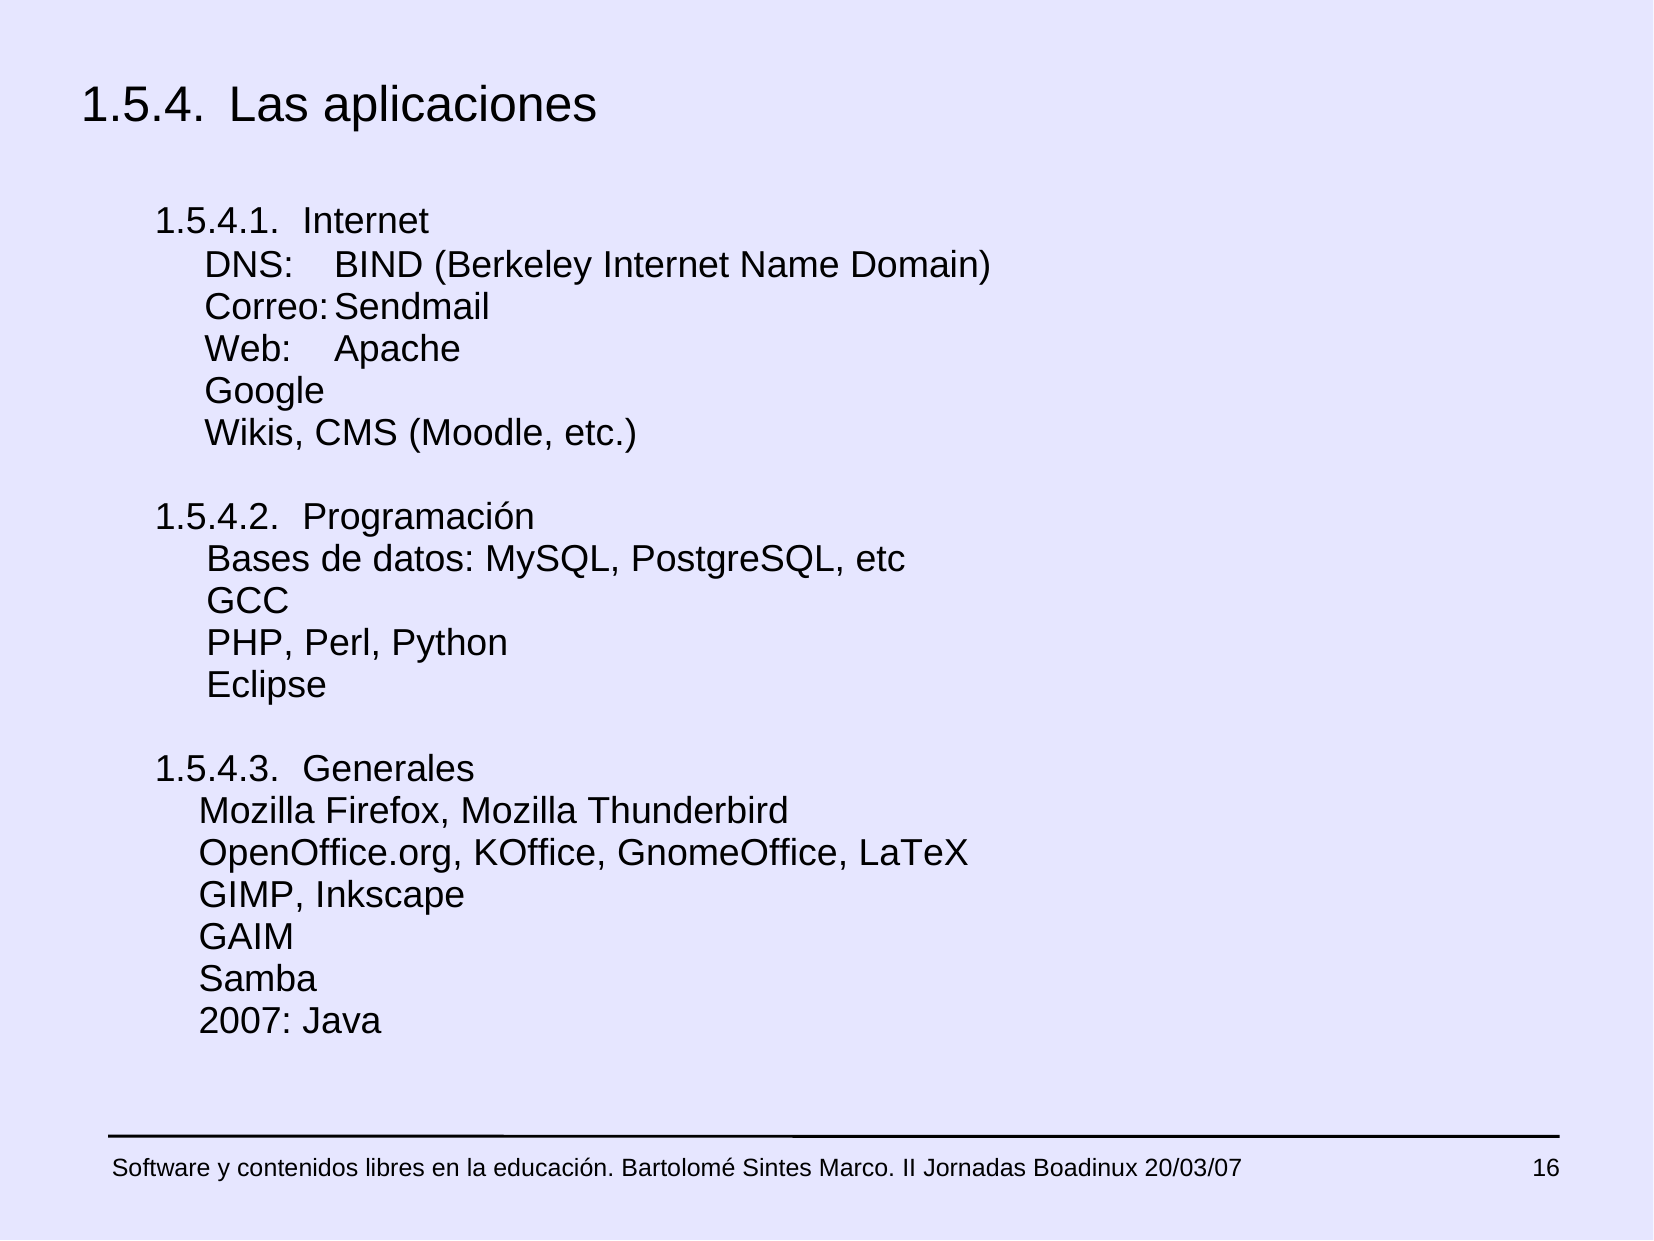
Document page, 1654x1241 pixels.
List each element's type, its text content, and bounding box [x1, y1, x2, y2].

text_box 1.5.4. Las aplicaciones 1.5.4.1. Internet DNS: BIND (Berkeley Internet Name Domain) Correo: Sendmail Web: Apache Google Wikis, CMS (Moodle, etc.) 1.5.4.2. Programación Bases de datos: MySQL, PostgreSQL, etc GCC PHP, Perl, Python Eclipse 1.5.4.3. Generales Mozilla Firefox, Mozilla Thunderbird OpenOffice.org, KOffice, GnomeOffice, LaTeX GIMP, Inkscape GAIM Samba 2007: Java [80, 76, 1534, 1090]
